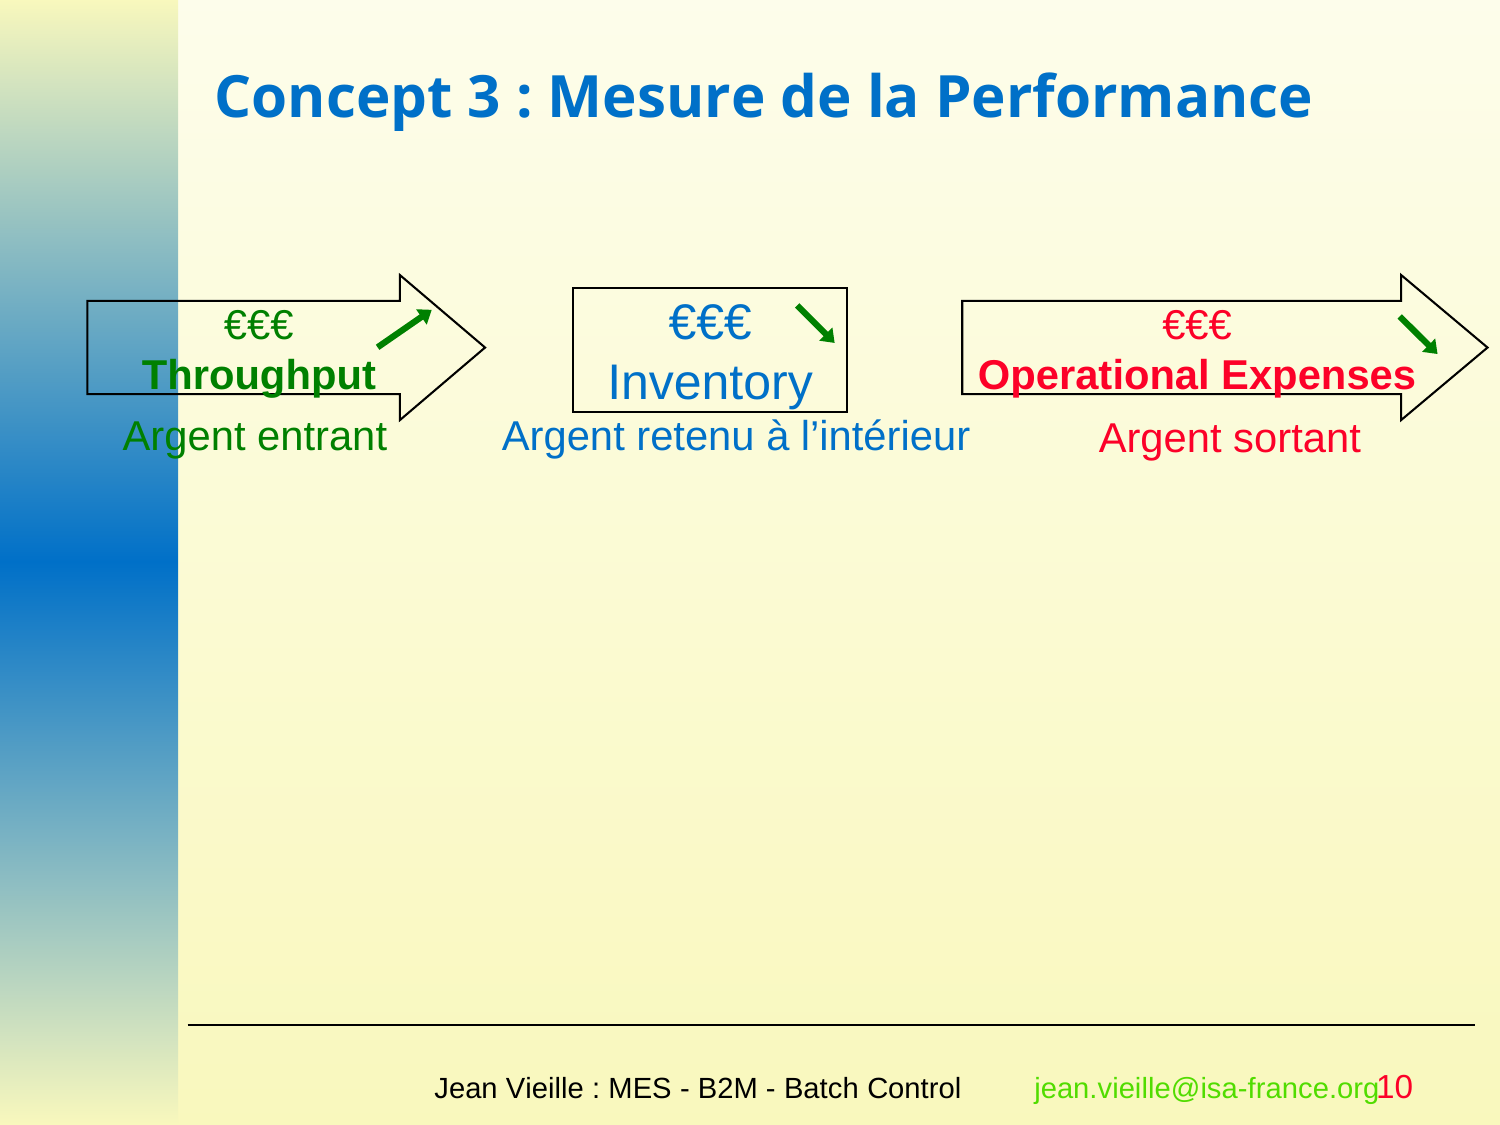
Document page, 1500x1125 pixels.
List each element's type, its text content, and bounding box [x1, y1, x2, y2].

text_box Argent retenu à l’intérieur [486, 401, 986, 467]
text_box €€€ Operational Expenses [962, 274, 1488, 421]
title Concept 3 : Mesure de la Performance [199, 24, 1466, 163]
text_box €€€ Throughput [87, 275, 486, 418]
text_box Argent entrant [107, 401, 403, 467]
text_box €€€ Inventory [573, 287, 848, 401]
list [87, 174, 1468, 901]
text_box Argent sortant [1083, 403, 1377, 469]
